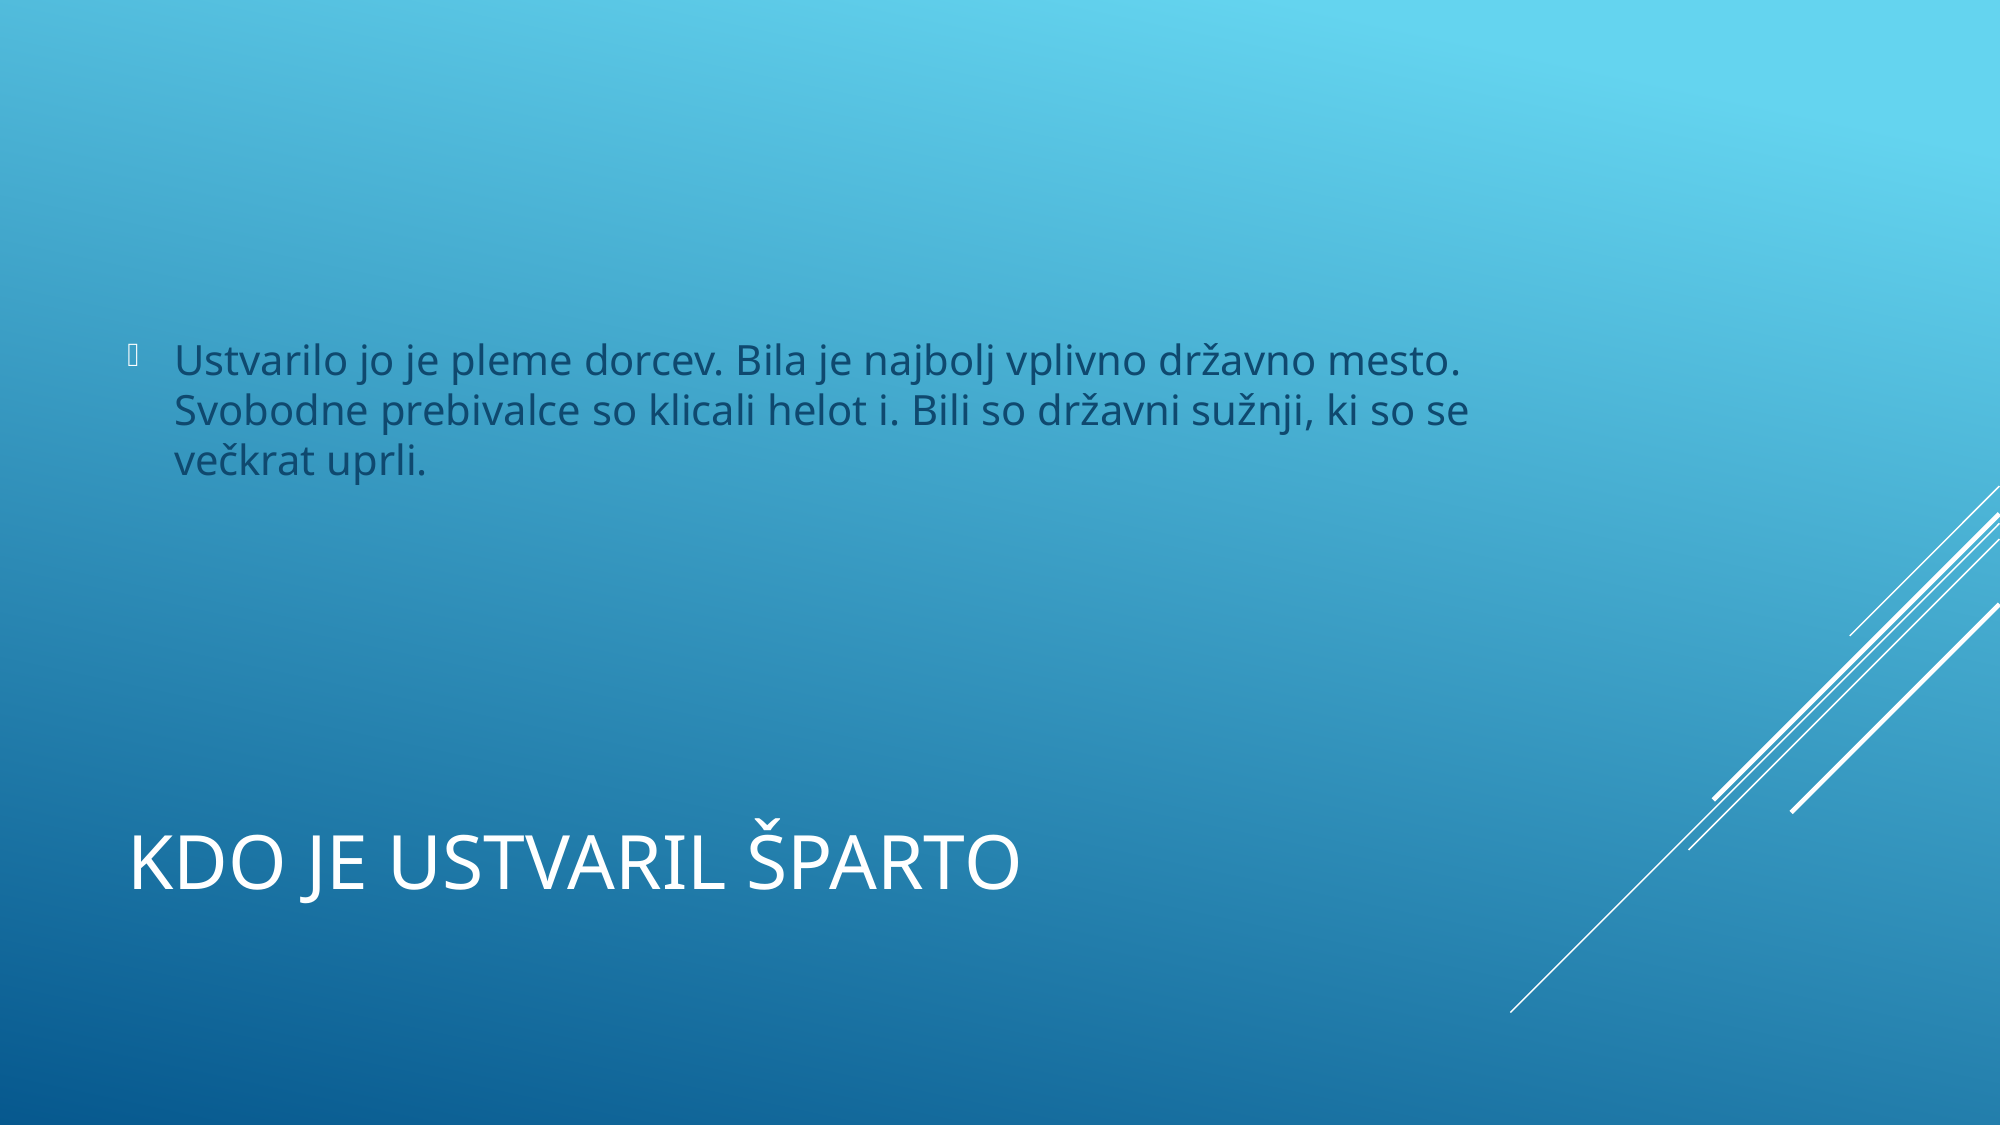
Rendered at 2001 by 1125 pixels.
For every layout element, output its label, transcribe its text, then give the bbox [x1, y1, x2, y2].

list Ustvarilo jo je pleme dorcev. Bila je najbolj vplivno državno mesto. Svobodne prebivalce so klicali helot i. Bili so državni sužnji, ki so se večkrat uprli. [112, 112, 1513, 706]
title Kdo je ustvaril Šparto [112, 736, 1513, 984]
